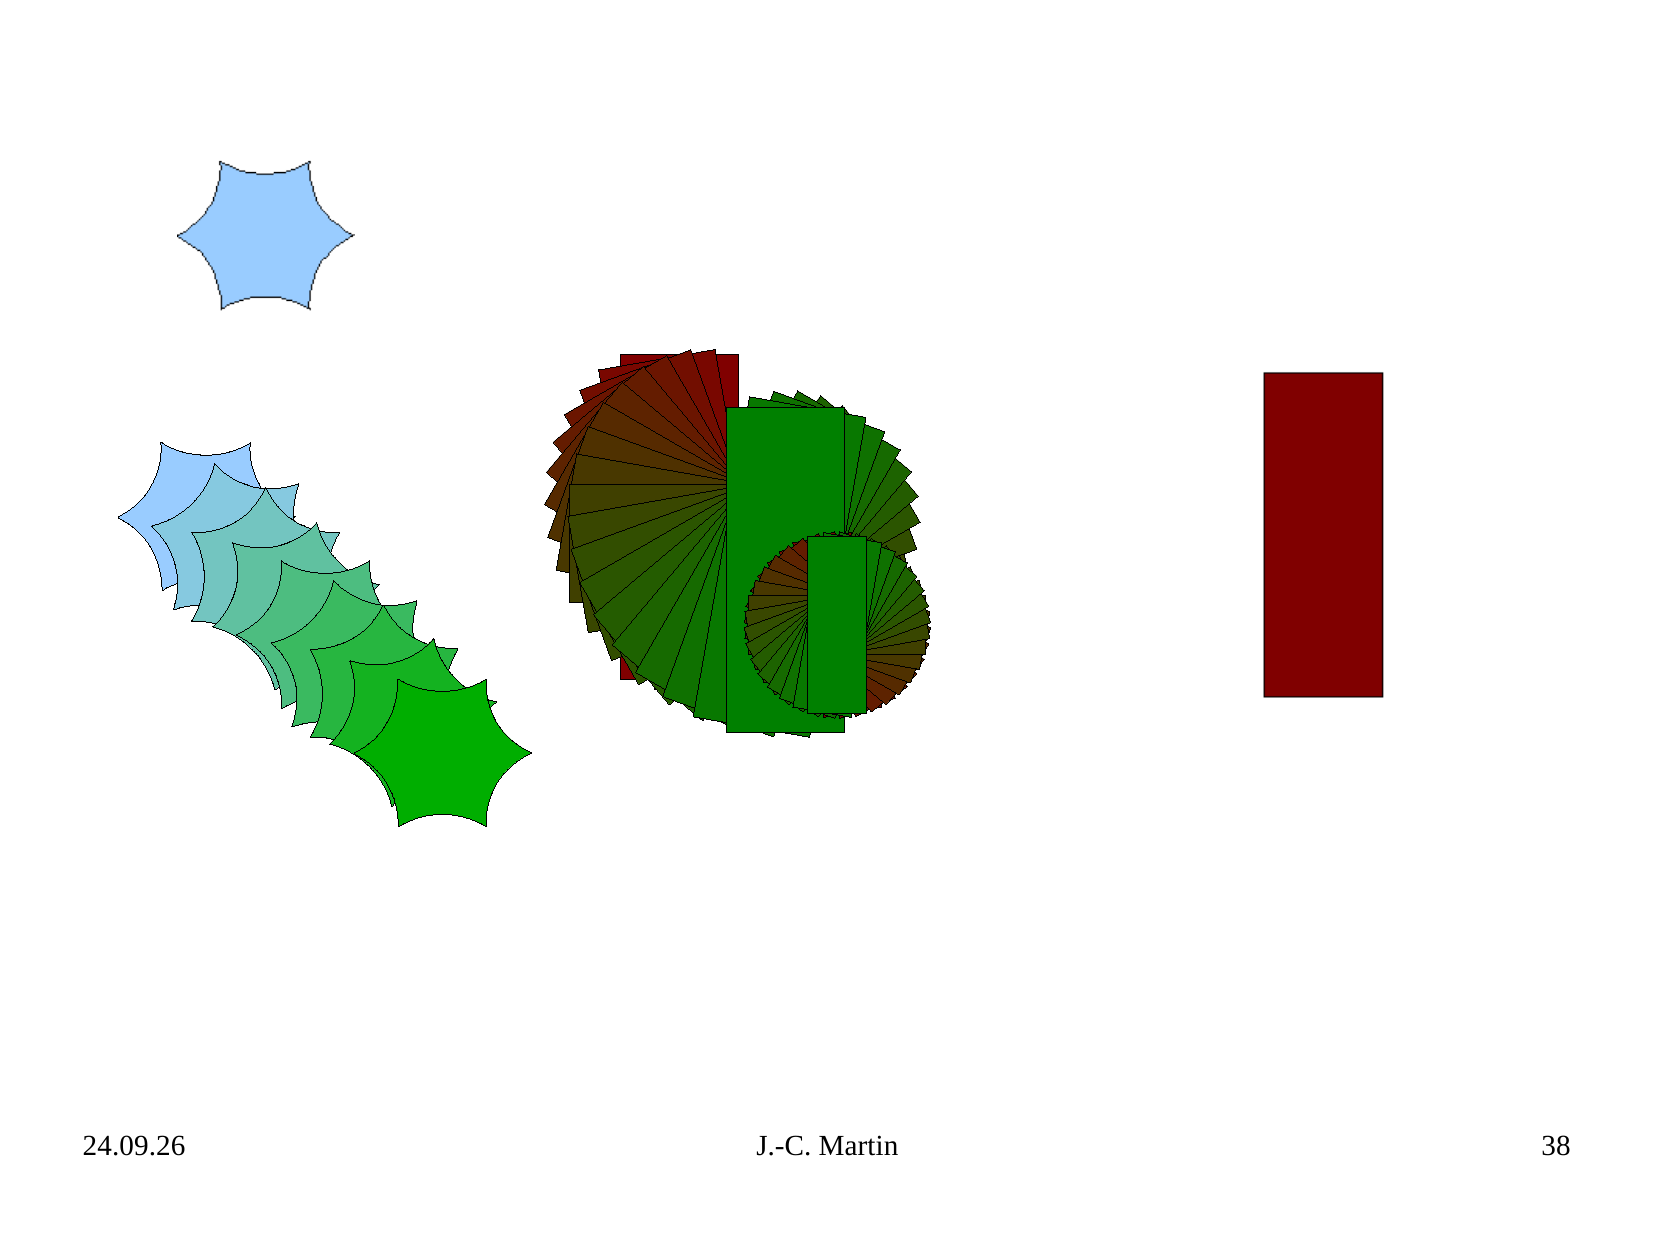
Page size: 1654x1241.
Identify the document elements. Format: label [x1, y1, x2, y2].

text_box [118, 442, 532, 827]
picture [177, 147, 355, 325]
picture [1151, 363, 1498, 709]
text_box [544, 349, 931, 738]
